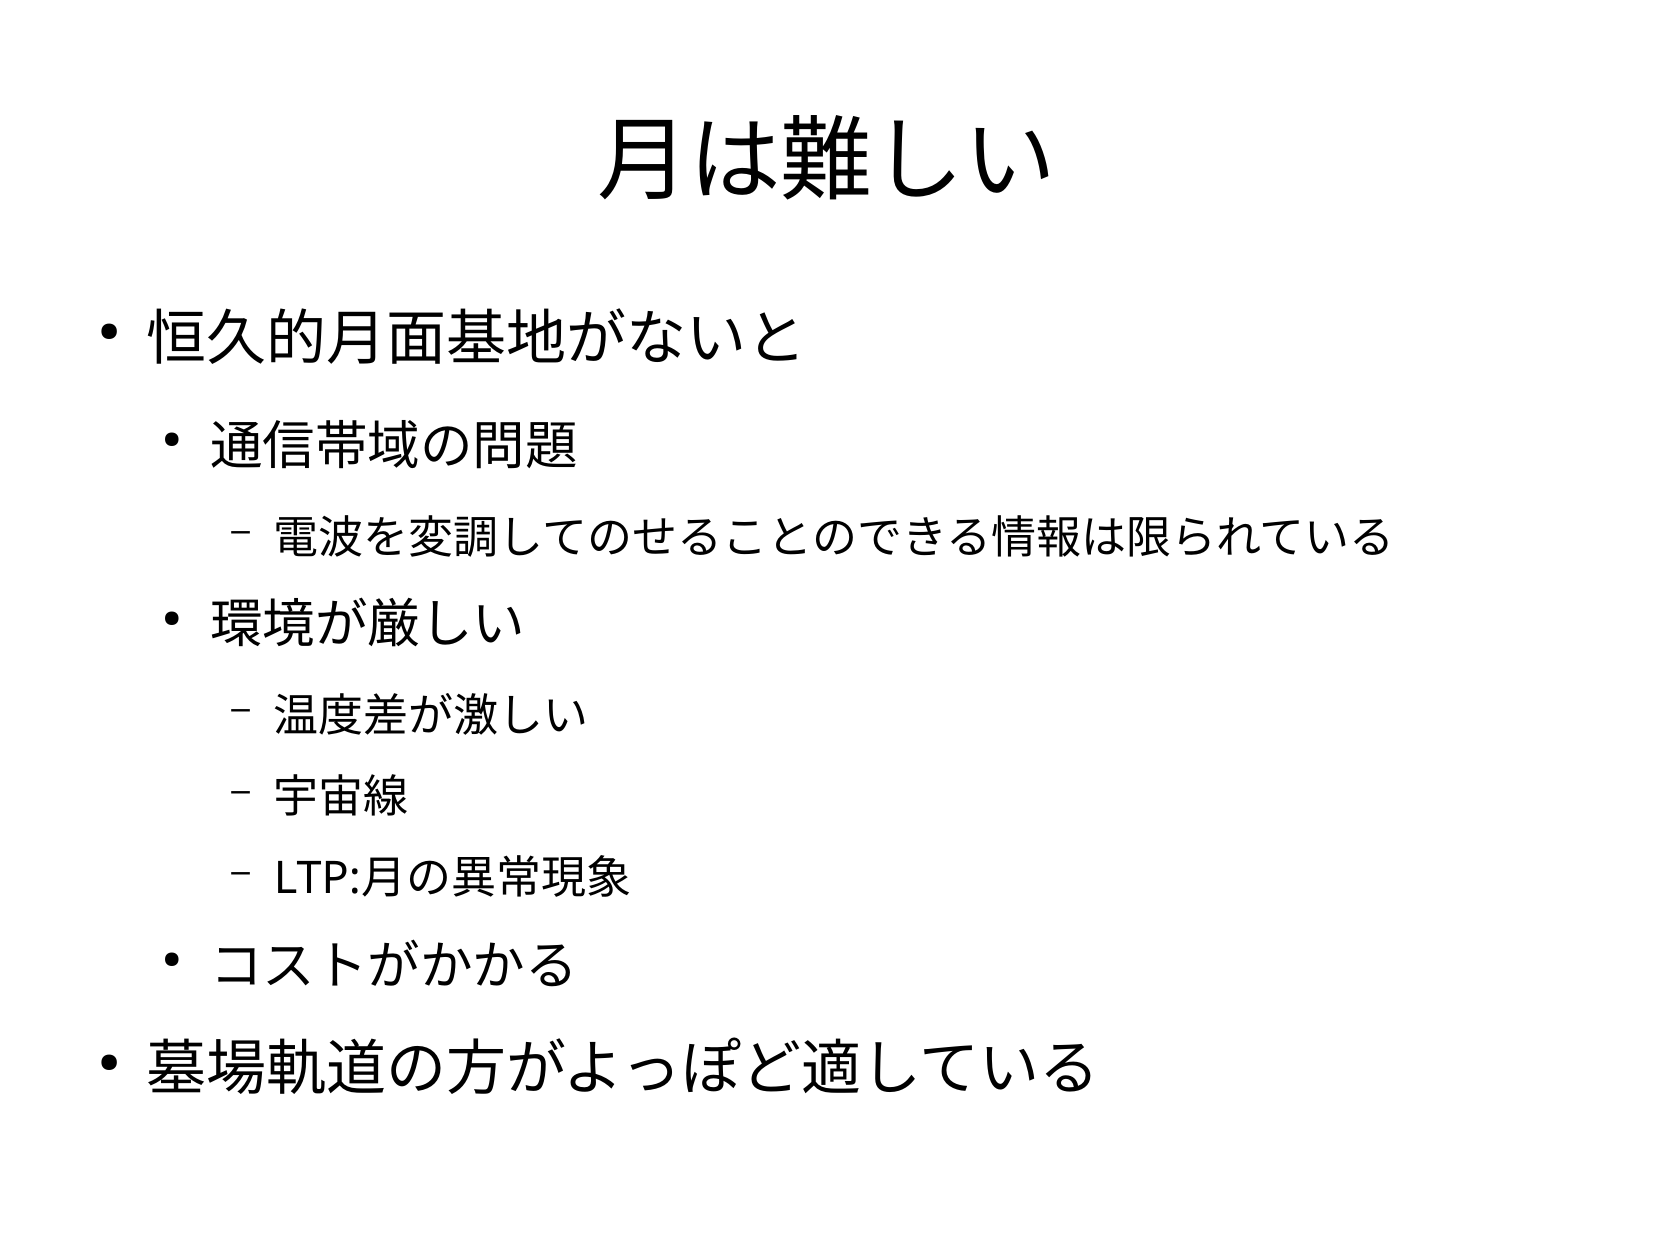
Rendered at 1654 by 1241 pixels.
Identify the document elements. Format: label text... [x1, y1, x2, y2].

list 恒久的月面基地がないと 通信帯域の問題 電波を変調してのせることのできる情報は限られている 環境が厳しい 温度差が激しい 宇宙線 LTP:月の異常現象 コストがかかる 墓場軌道の方がよっぽど適している [82, 290, 1571, 1109]
title 月は難しい [82, 56, 1571, 250]
